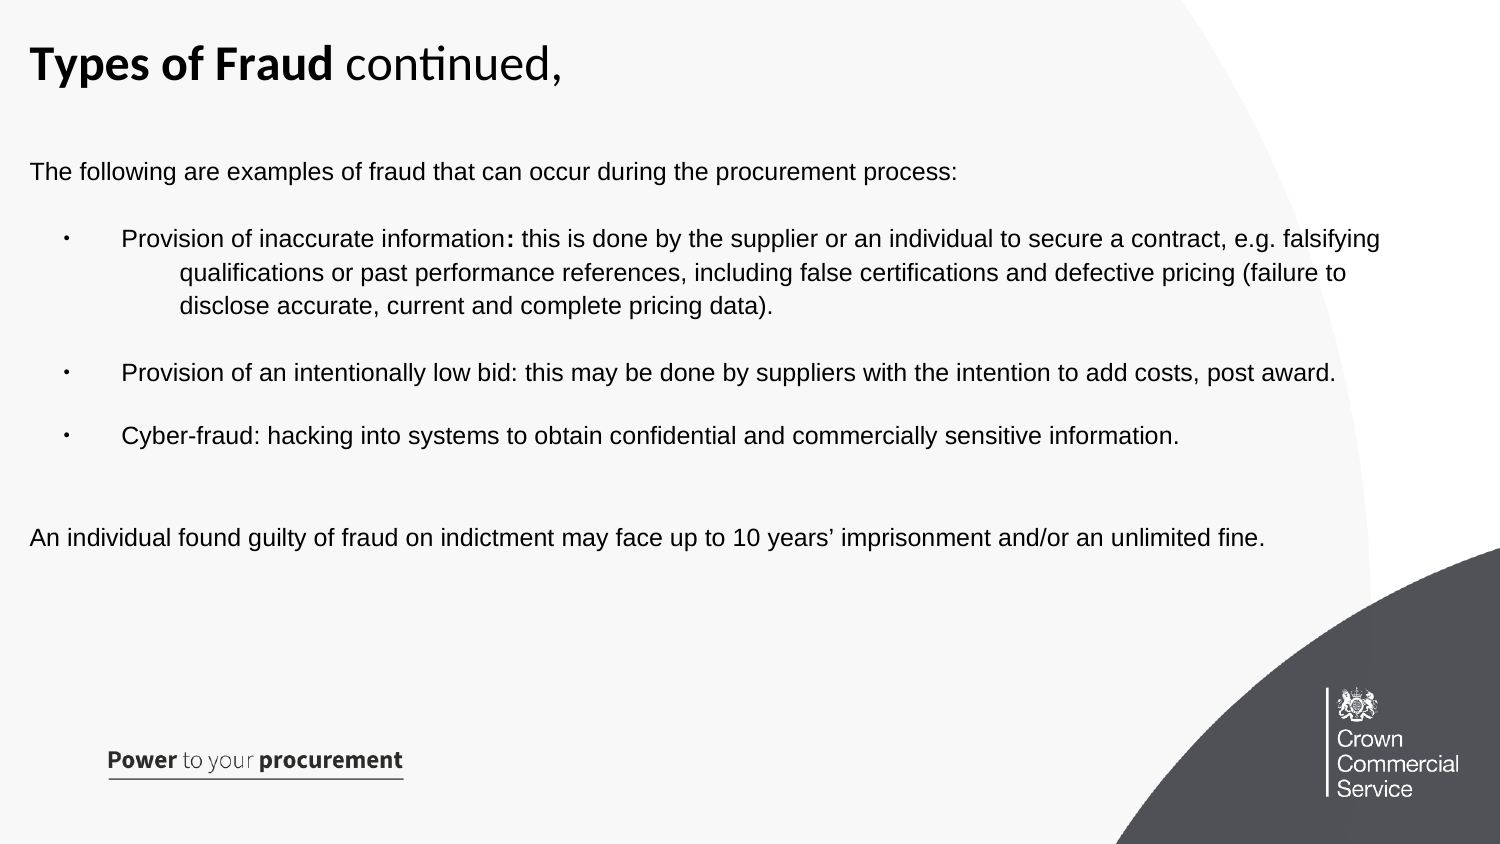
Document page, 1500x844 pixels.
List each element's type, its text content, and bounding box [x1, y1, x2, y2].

text_box Types of Fraud continued, [29, 30, 1471, 135]
text_box The following are examples of fraud that can occur during the procurement process: Provision of inaccurate information: this is done by the supplier or an individual to secure a contract, e.g. falsifying qualifications or past performance references, including false certifications and defective pricing (failure to disclose accurate, current and complete pricing data). Provision of an intentionally low bid: this may be done by suppliers with the intention to add costs, post award. Cyber-fraud: hacking into systems to obtain confidential and commercially sensitive information. An individual found guilty of fraud on indictment may face up to 10 years’ imprisonment and/or an unlimited fine. [29, 101, 1437, 797]
